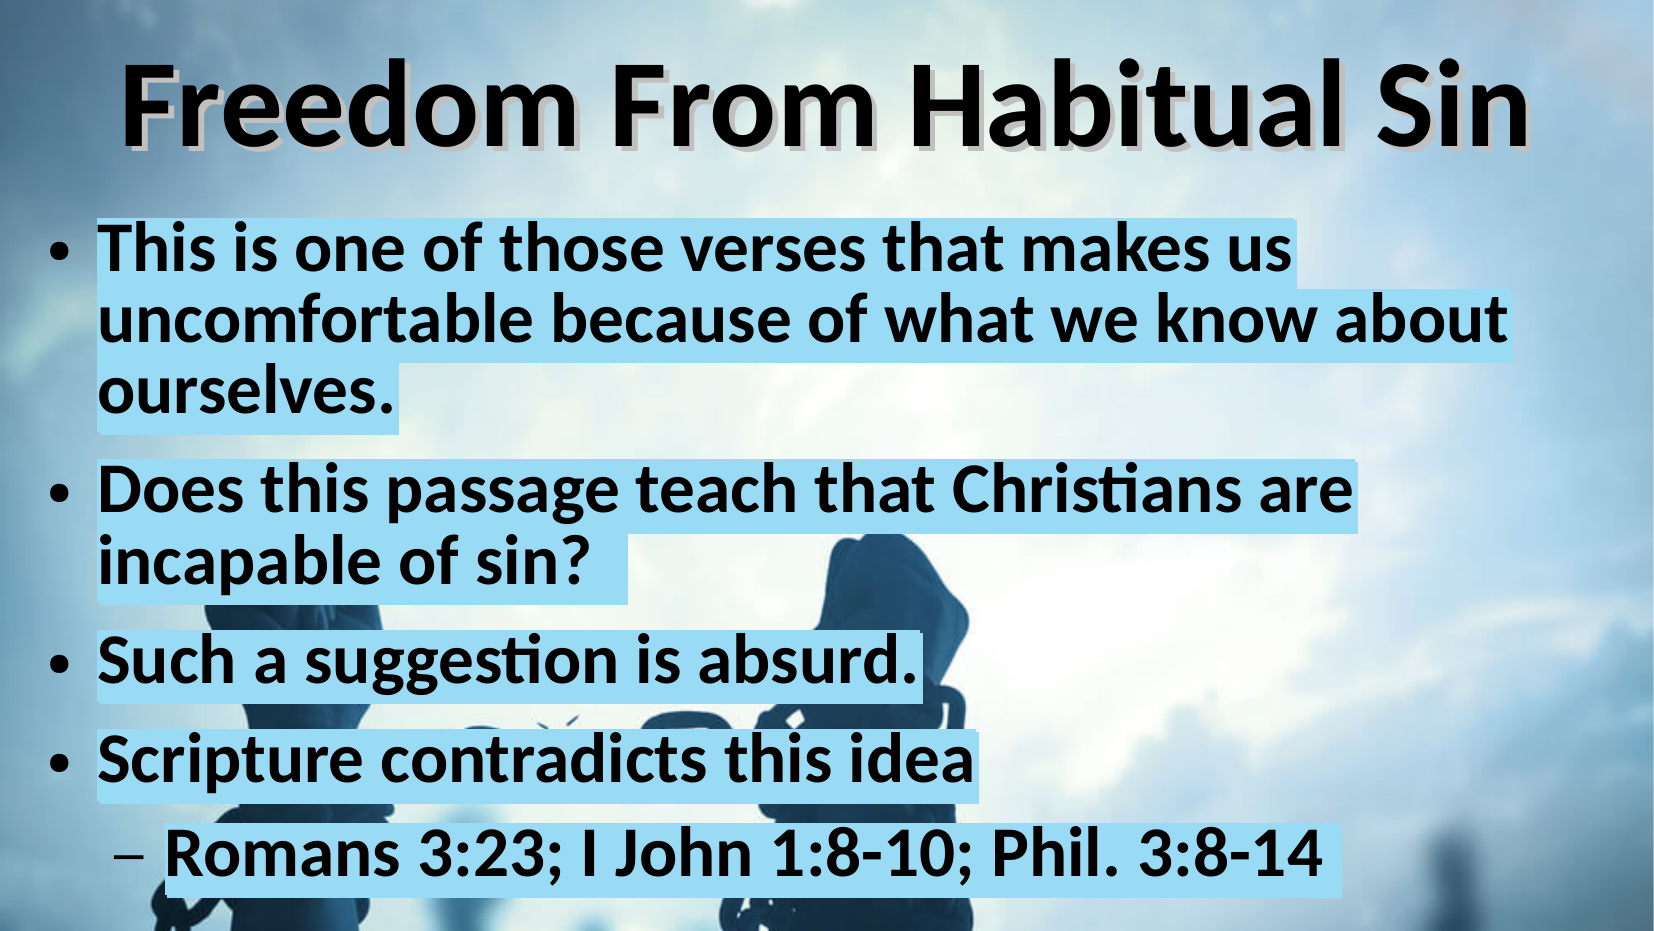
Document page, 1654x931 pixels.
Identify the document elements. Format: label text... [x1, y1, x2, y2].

title Freedom From Habitual Sin [82, 37, 1571, 193]
list This is one of those verses that makes us uncomfortable because of what we know about ourselves. Does this passage teach that Christians are incapable of sin? Such a suggestion is absurd. Scripture contradicts this idea Romans 3:23; I John 1:8-10; Phil. 3:8-14 [30, 217, 1636, 901]
picture [0, 0, 1654, 931]
